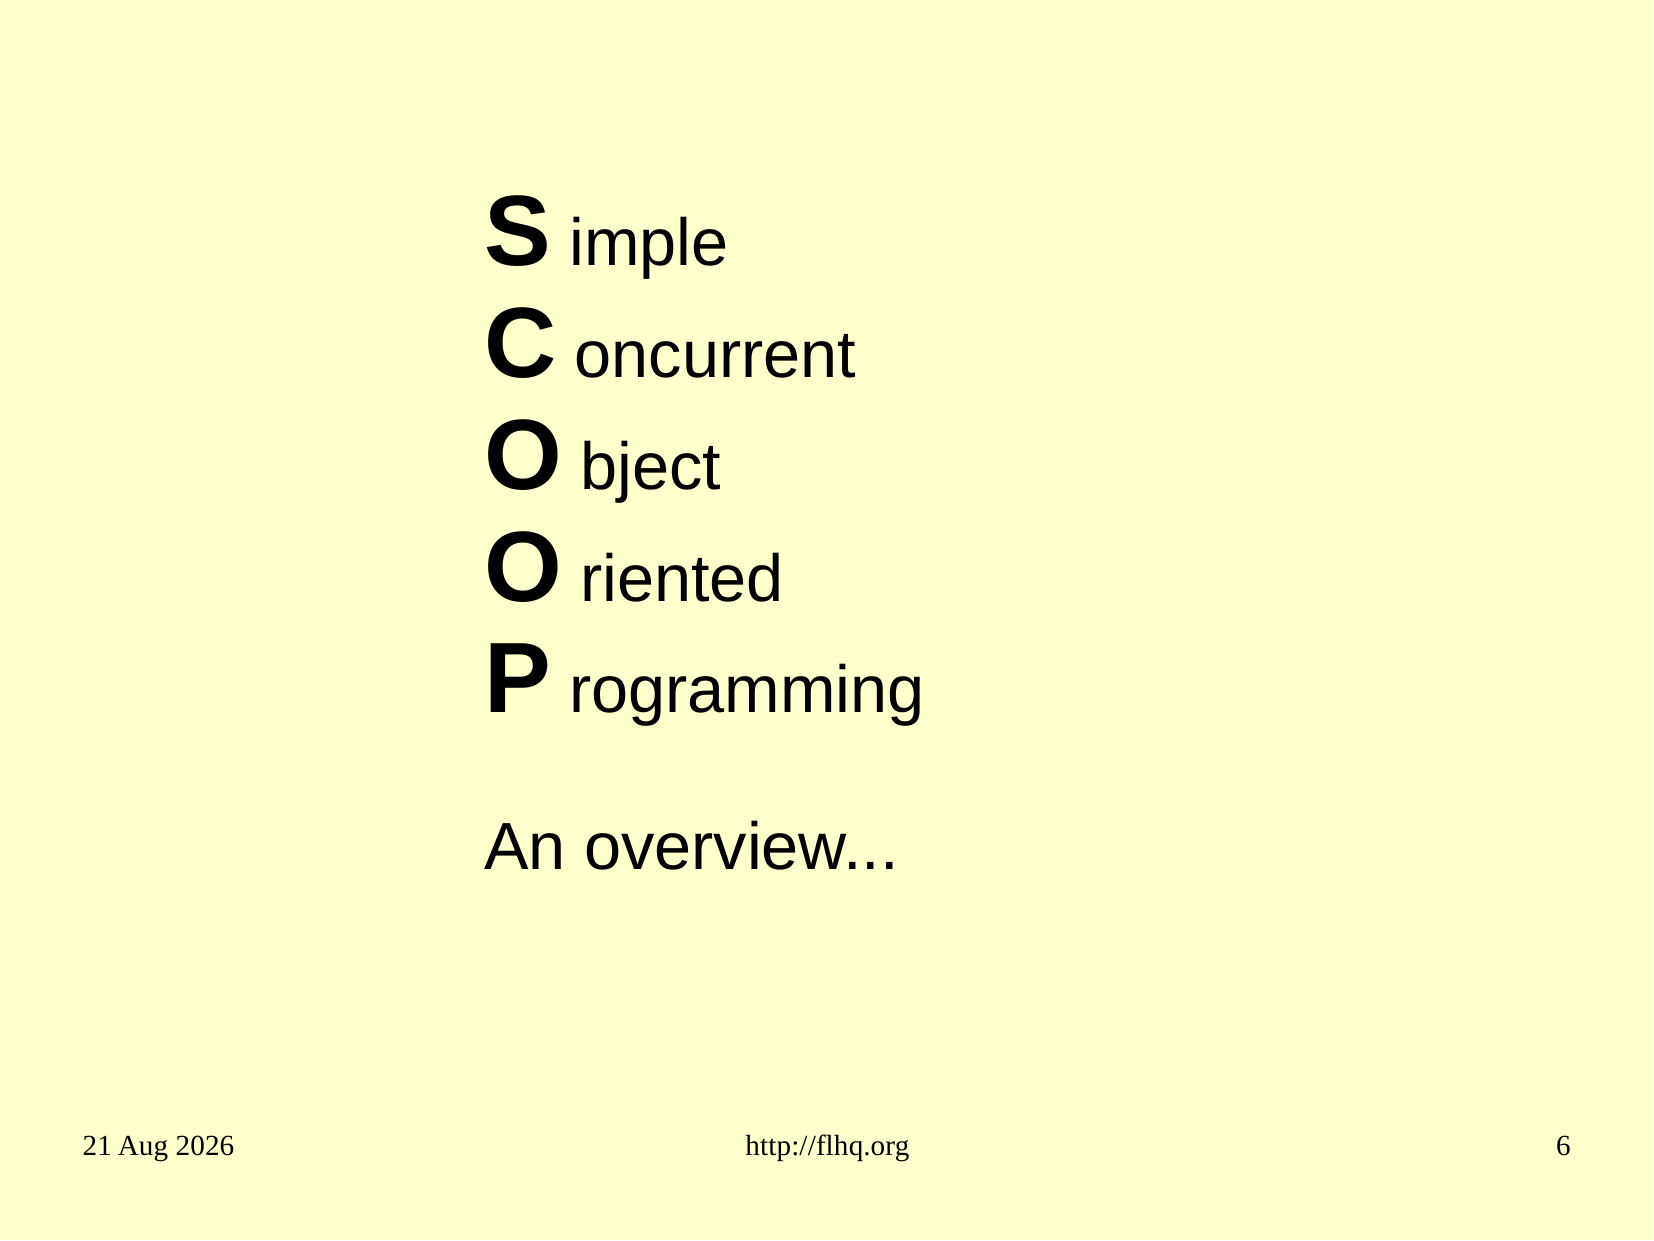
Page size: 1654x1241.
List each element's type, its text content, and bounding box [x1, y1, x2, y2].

subtitle S imple C oncurrent O bject O riented P rogramming An overview... [484, 49, 1571, 1010]
